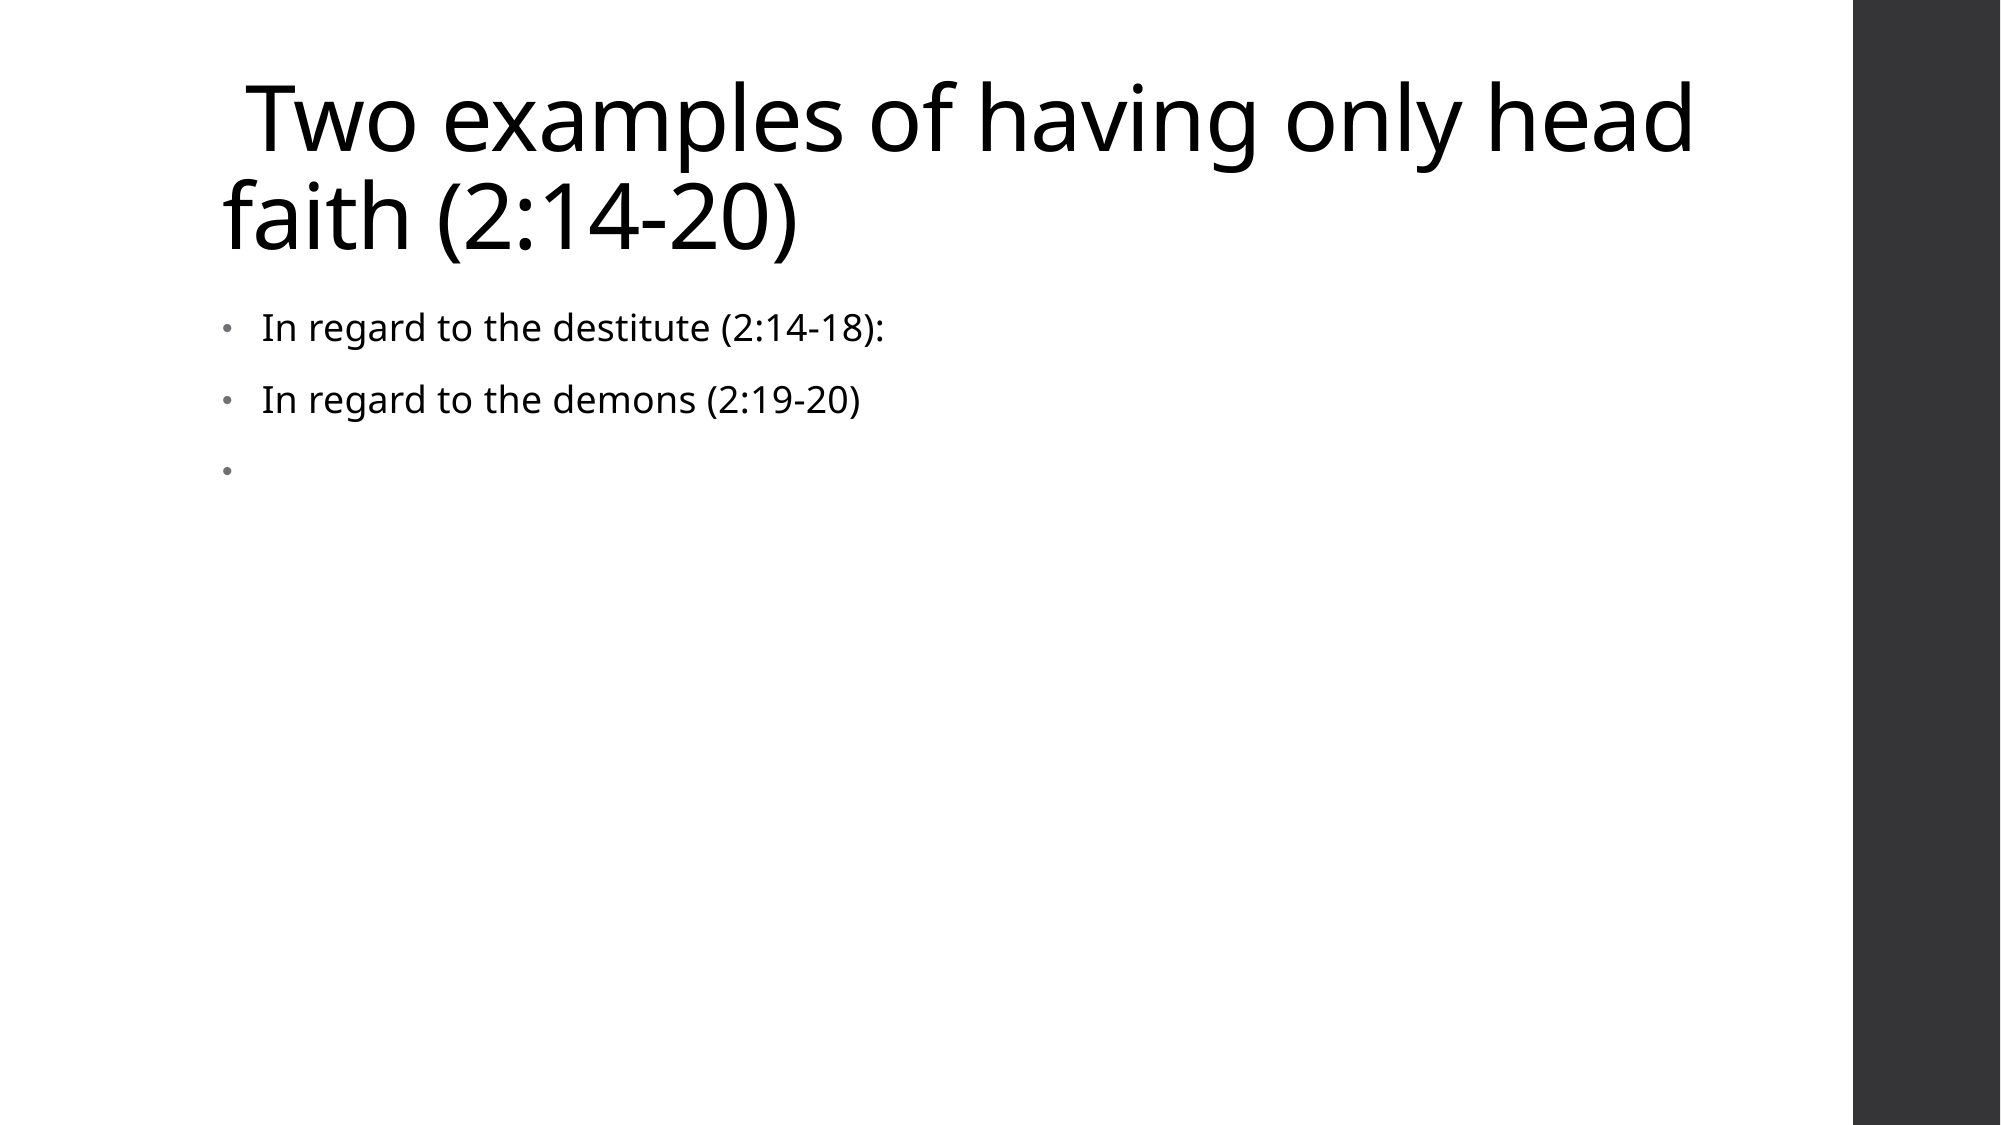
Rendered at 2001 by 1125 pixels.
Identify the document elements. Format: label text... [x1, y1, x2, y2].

list In regard to the destitute (2:14-18): In regard to the demons (2:19-20) [206, 299, 1617, 1014]
title Two examples of having only head faith (2:14-20) [206, 60, 1797, 278]
